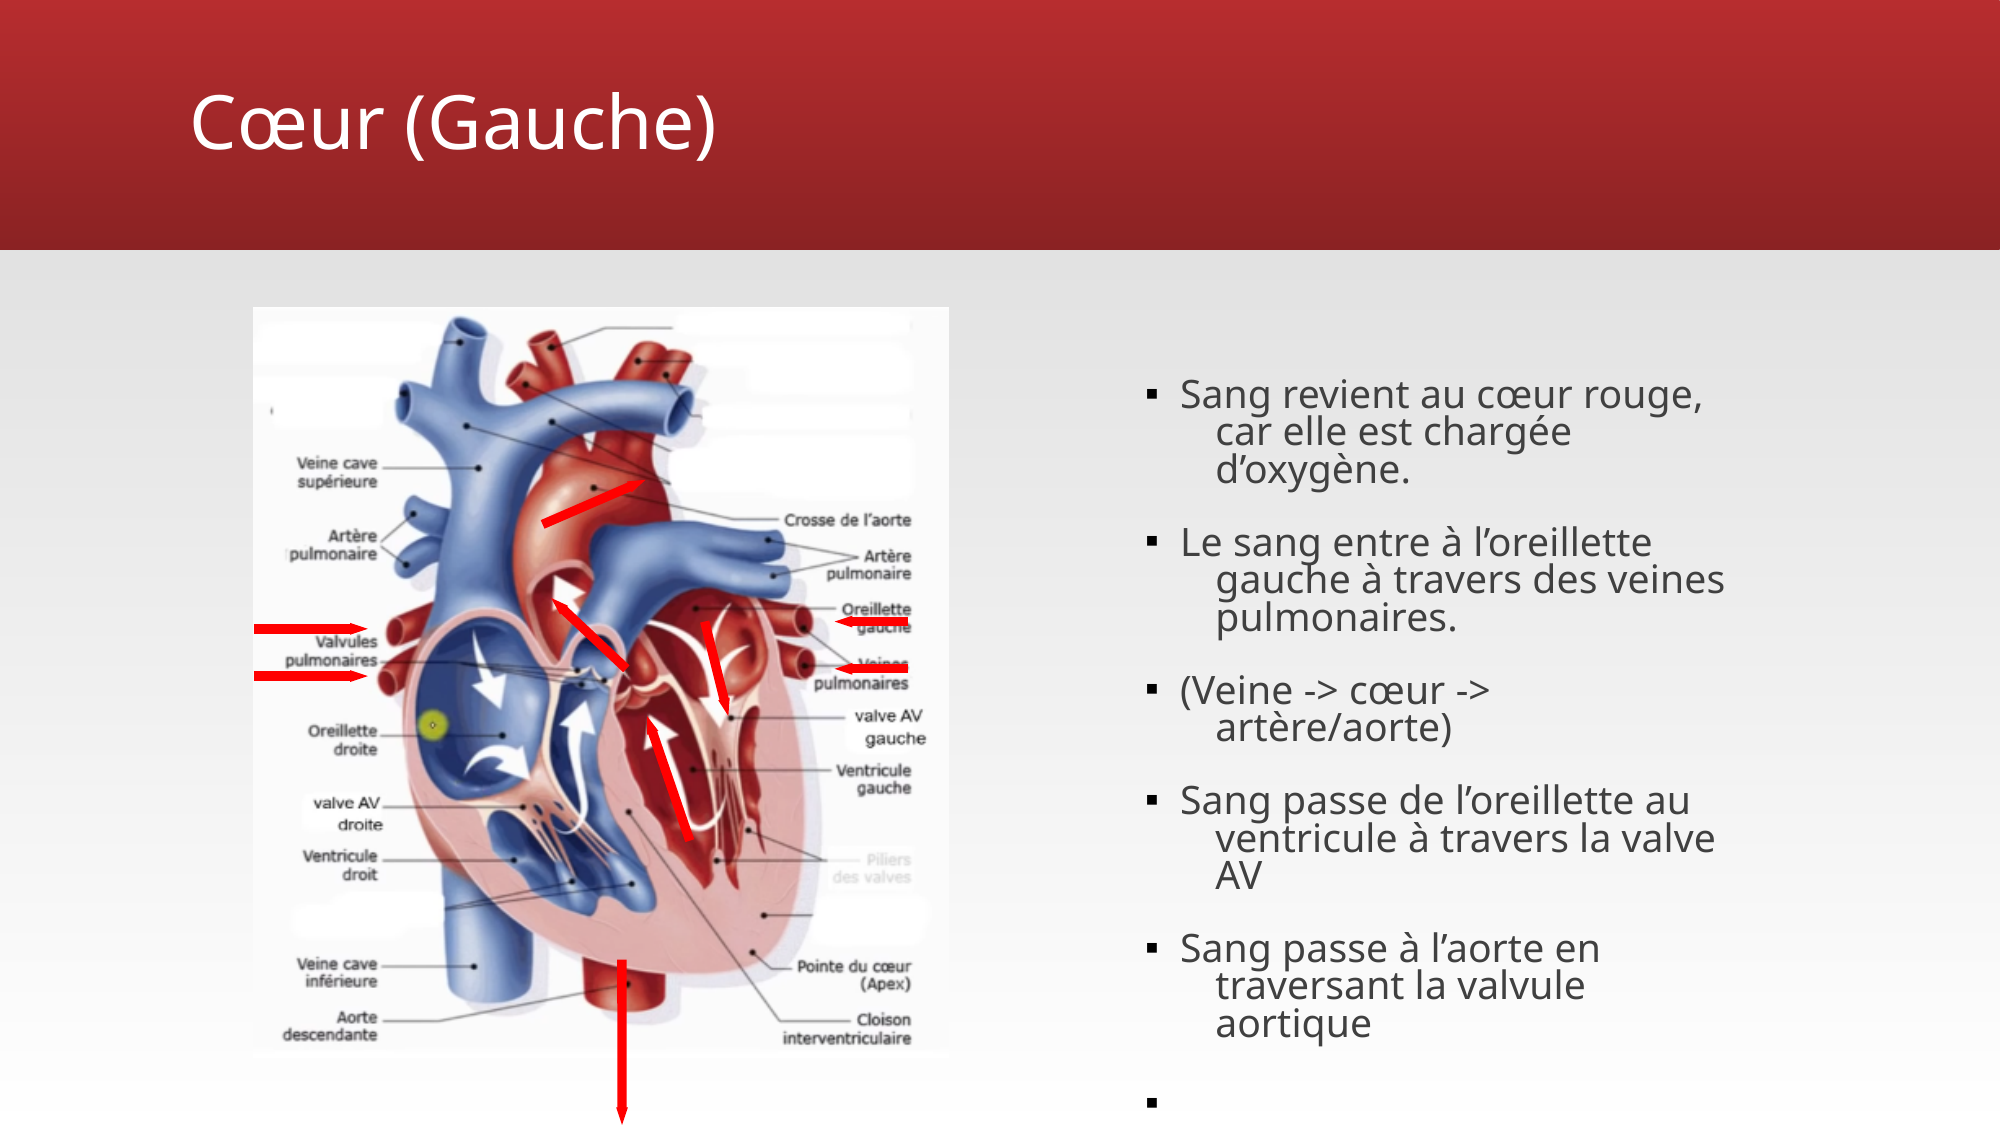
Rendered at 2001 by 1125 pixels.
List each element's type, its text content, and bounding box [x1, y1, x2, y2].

list Sang revient au cœur rouge, car elle est chargée d’oxygène. Le sang entre à l’oreillette gauche à travers des veines pulmonaires. (Veine -> cœur -> artère/aorte) Sang passe de l’oreillette au ventricule à travers la valve AV Sang passe à l’aorte en traversant la valvule aortique [1129, 370, 1751, 1058]
title Cœur (Gauche) [174, 16, 1825, 234]
picture [253, 307, 949, 1058]
